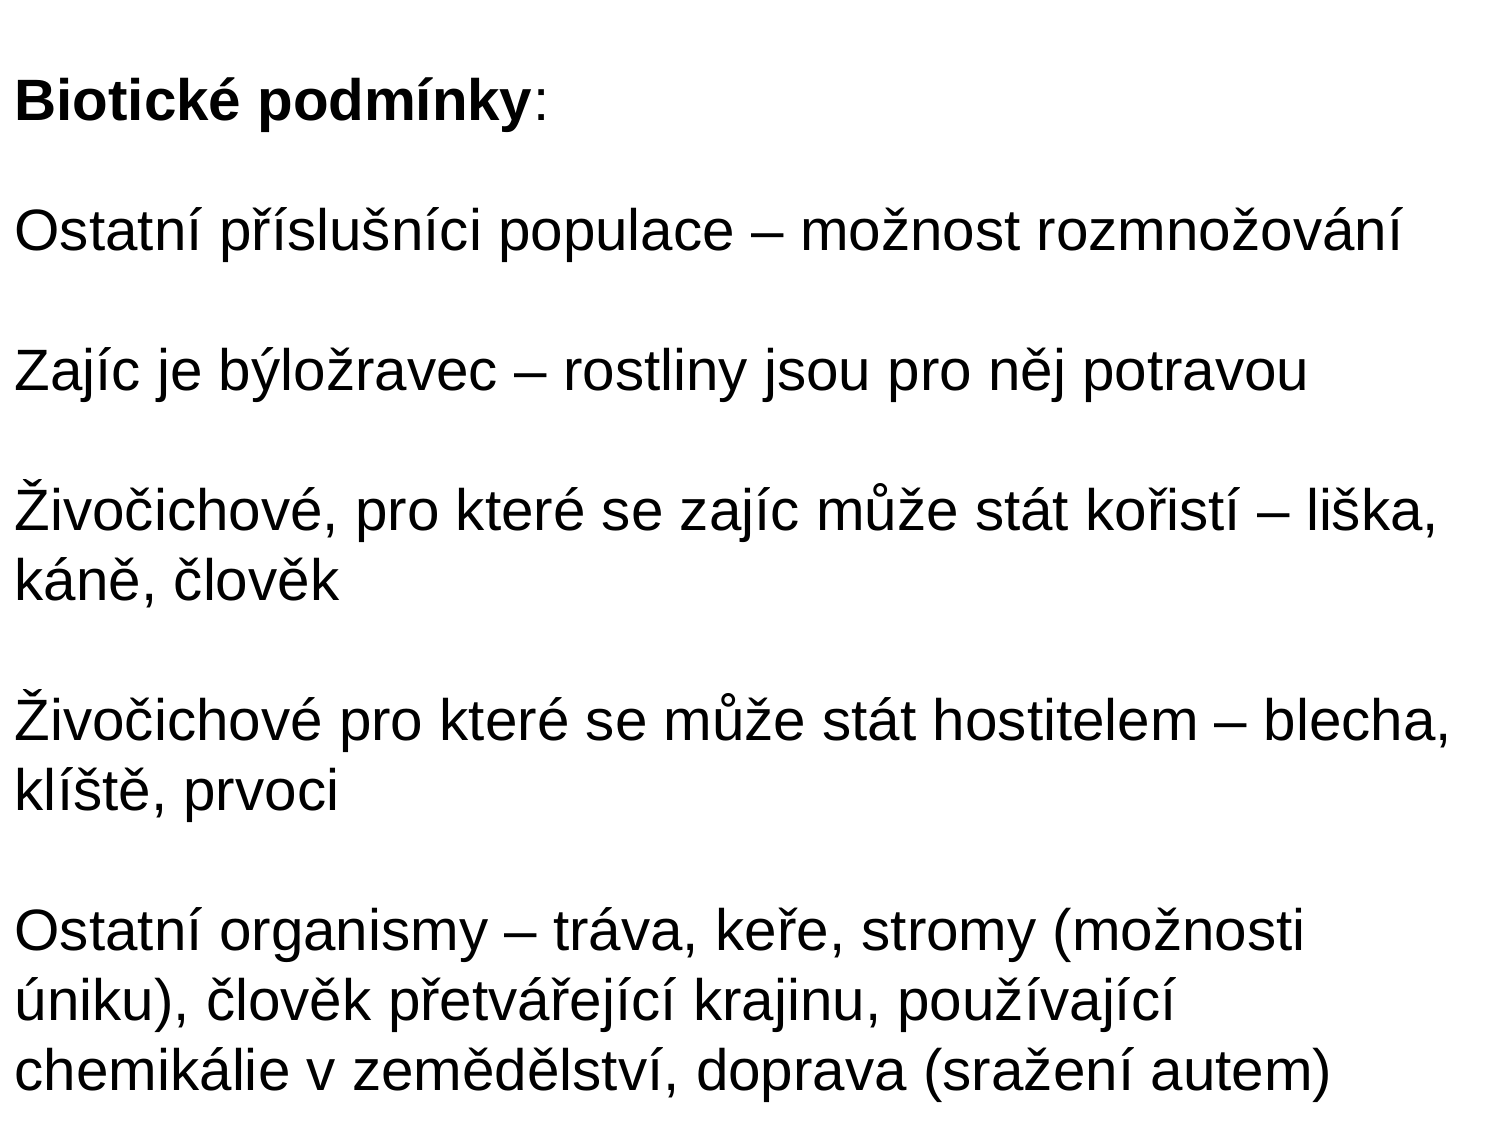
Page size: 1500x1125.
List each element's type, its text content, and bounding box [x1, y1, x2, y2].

text_box Ostatní příslušníci populace – možnost rozmnožování Zajíc je býložravec – rostliny jsou pro něj potravou Živočichové, pro které se zajíc může stát kořistí – liška, káně, člověk Živočichové pro které se může stát hostitelem – blecha, klíště, prvoci Ostatní organismy – tráva, keře, stromy (možnosti úniku), člověk přetvářející krajinu, používající chemikálie v zemědělství, doprava (sražení autem) [0, 184, 1477, 1125]
text_box Biotické podmínky: [0, 54, 1081, 141]
